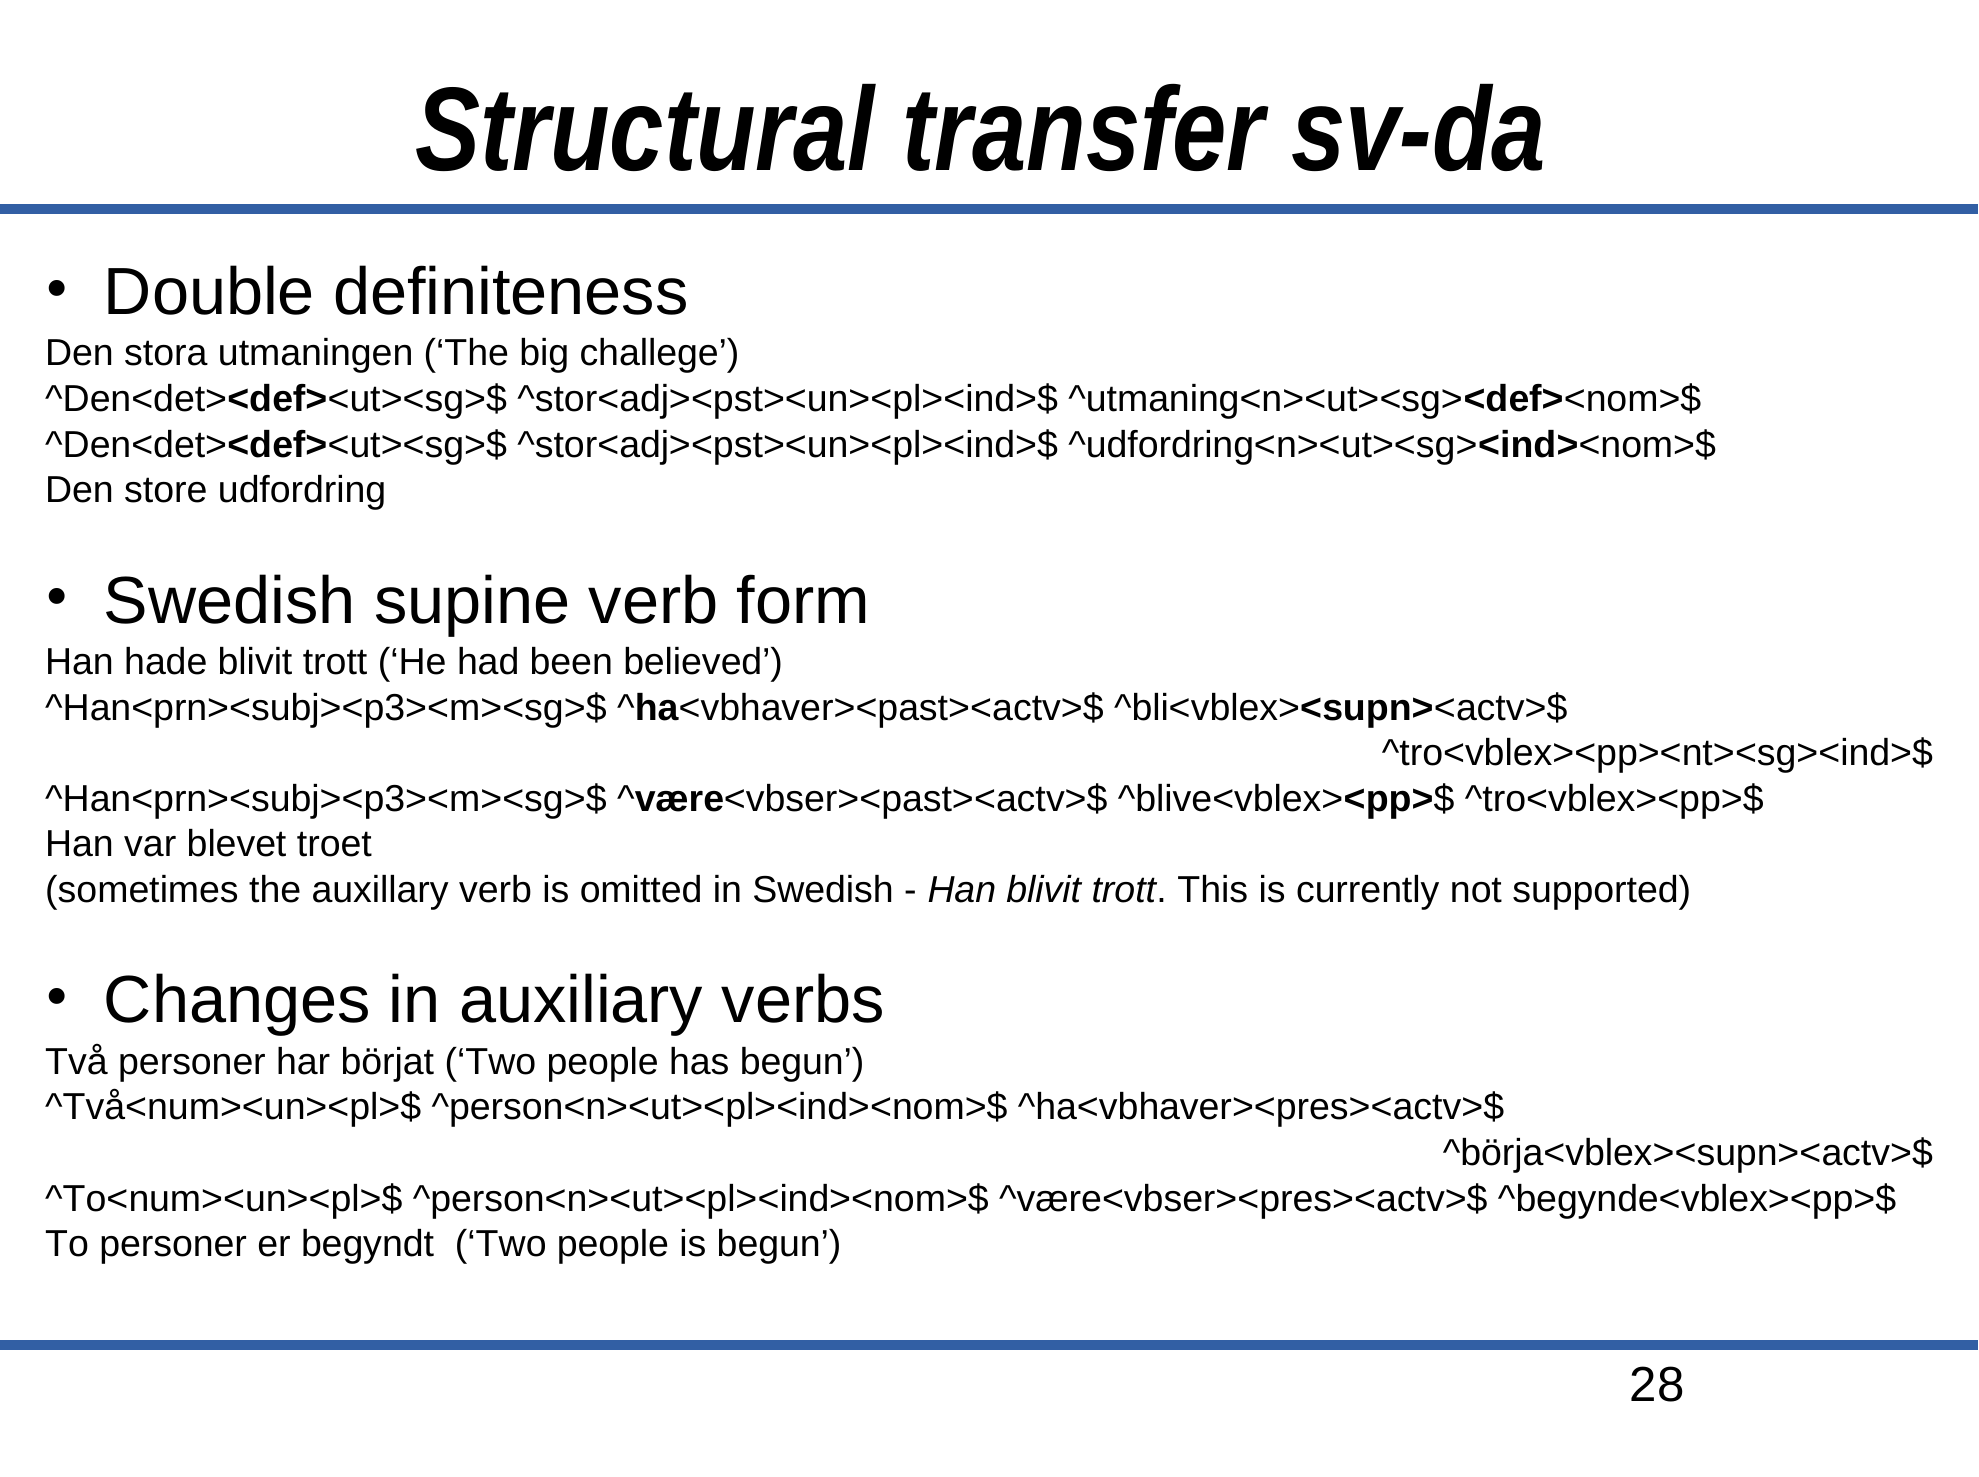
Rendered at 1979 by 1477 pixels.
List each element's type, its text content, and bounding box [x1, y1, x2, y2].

list Double definiteness Den stora utmaningen (‘The big challege’) ^Den<det><def><ut><sg>$ ^stor<adj><pst><un><pl><ind>$ ^utmaning<n><ut><sg><def><nom>$ ^Den<det><def><ut><sg>$ ^stor<adj><pst><un><pl><ind>$ ^udfordring<n><ut><sg><ind><nom>$ Den store udfordring Swedish supine verb form Han hade blivit trott (‘He had been believed’) ^Han<prn><subj><p3><m><sg>$ ^ha<vbhaver><past><actv>$ ^bli<vblex><supn><actv>$ ^tro<vblex><pp><nt><sg><ind>$ ^Han<prn><subj><p3><m><sg>$ ^være<vbser><past><actv>$ ^blive<vblex><pp>$ ^tro<vblex><pp>$ Han var blevet troet (sometimes the auxillary verb is omitted in Swedish - Han blivit trott. This is currently not supported) Changes in auxiliary verbs Två personer har börjat (‘Two people has begun’) ^Två<num><un><pl>$ ^person<n><ut><pl><ind><nom>$ ^ha<vbhaver><pres><actv>$ ^börja<vblex><supn><actv>$ ^To<num><un><pl>$ ^person<n><ut><pl><ind><nom>$ ^være<vbser><pres><actv>$ ^begynde<vblex><pp>$ To personer er begyndt (‘Two people is begun’) [29, 239, 1949, 1477]
title Structural transfer sv-da [91, 0, 1873, 239]
